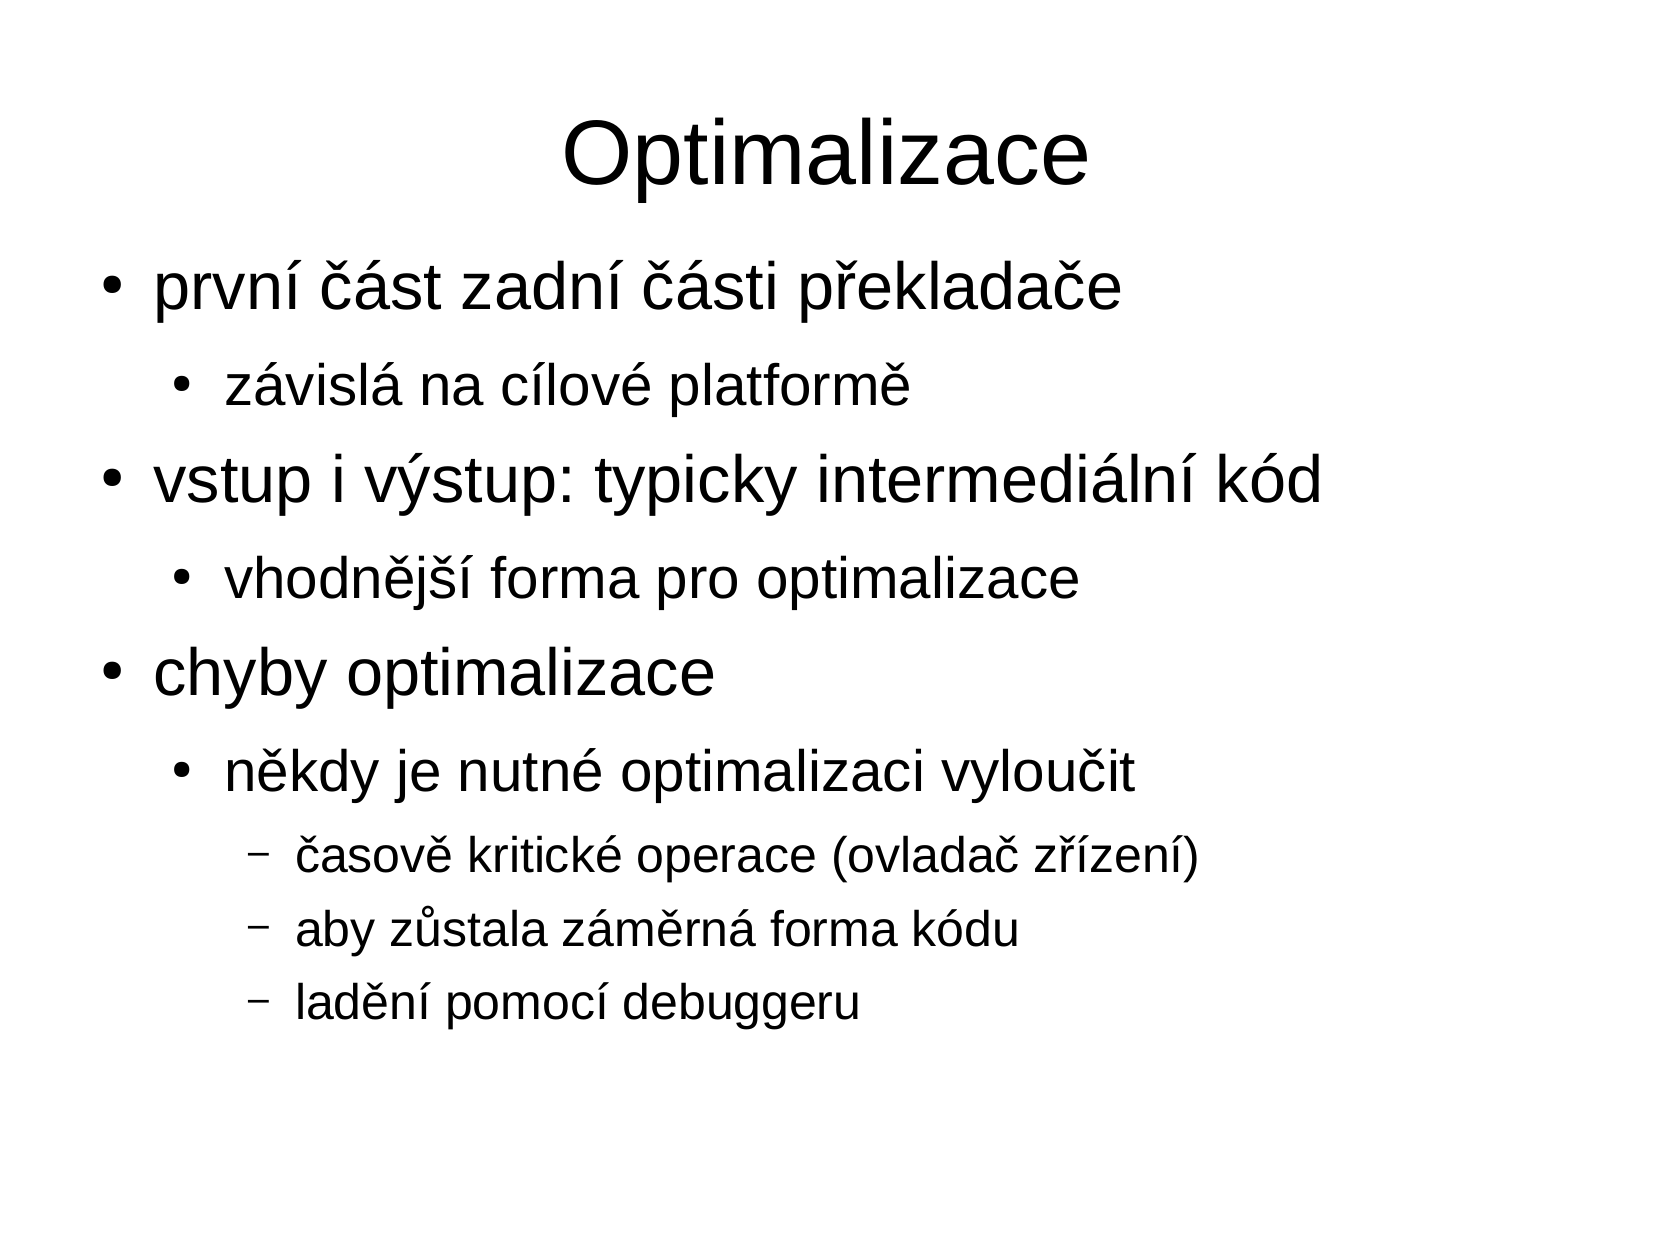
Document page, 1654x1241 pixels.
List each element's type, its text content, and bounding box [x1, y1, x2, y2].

title Optimalizace [82, 56, 1571, 248]
list první část zadní části překladače závislá na cílové platformě vstup i výstup: typicky intermediální kód vhodnější forma pro optimalizace chyby optimalizace někdy je nutné optimalizaci vyloučit časově kritické operace (ovladač zřízení) aby zůstala záměrná forma kódu ladění pomocí debuggeru [82, 248, 1571, 1053]
